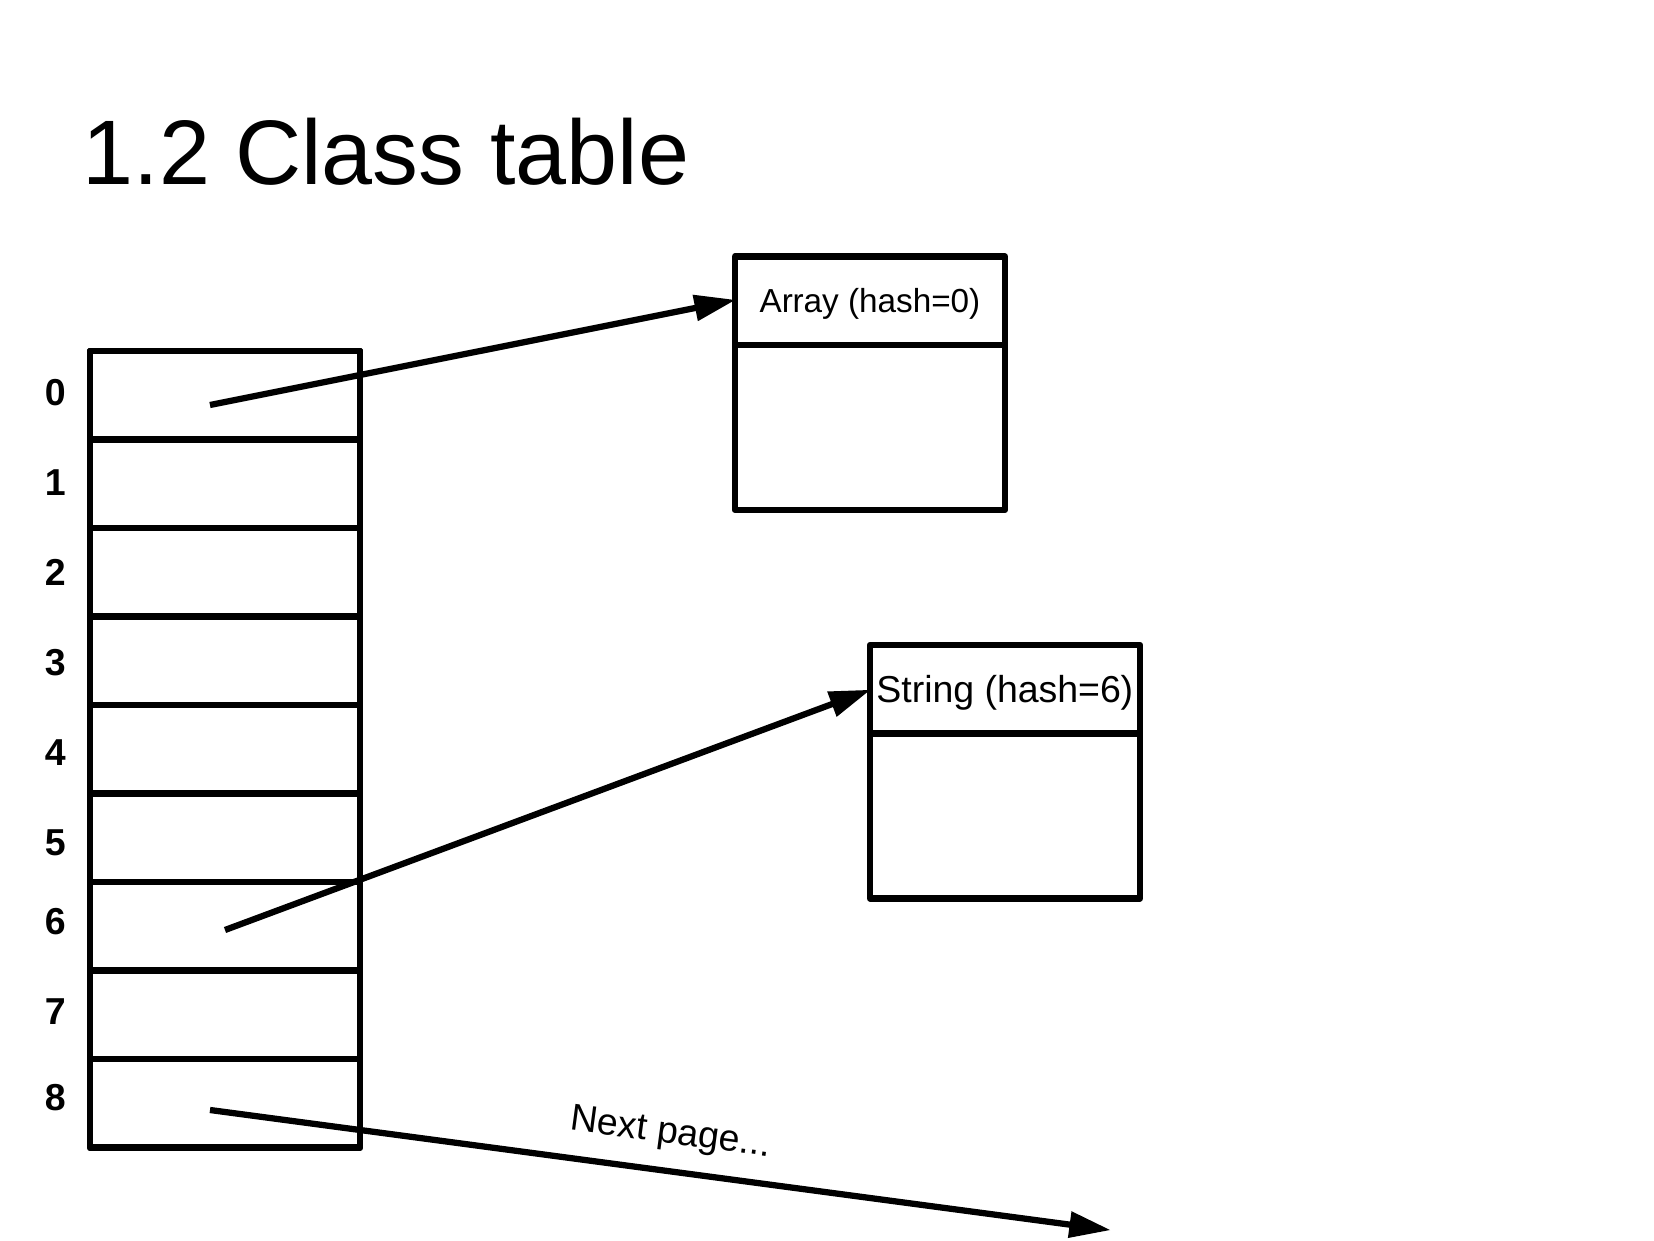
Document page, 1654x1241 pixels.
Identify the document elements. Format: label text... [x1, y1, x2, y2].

text_box 6 [30, 892, 83, 950]
text_box 2 [30, 544, 83, 602]
text_box 5 [30, 814, 83, 872]
title 1.2 Class table [82, 49, 1571, 257]
text_box 8 [30, 1069, 83, 1127]
text_box 1 [30, 454, 83, 512]
text_box 4 [30, 724, 83, 782]
text_box 7 [30, 982, 83, 1040]
text_box 3 [30, 634, 83, 692]
text_box String (hash=6) [870, 644, 1141, 733]
text_box Array (hash=0) [735, 256, 1006, 345]
text_box [735, 345, 1006, 511]
text_box [870, 733, 1141, 899]
text_box 0 [30, 364, 83, 422]
text_box [90, 350, 361, 1148]
text_box Next page... [552, 1086, 947, 1196]
